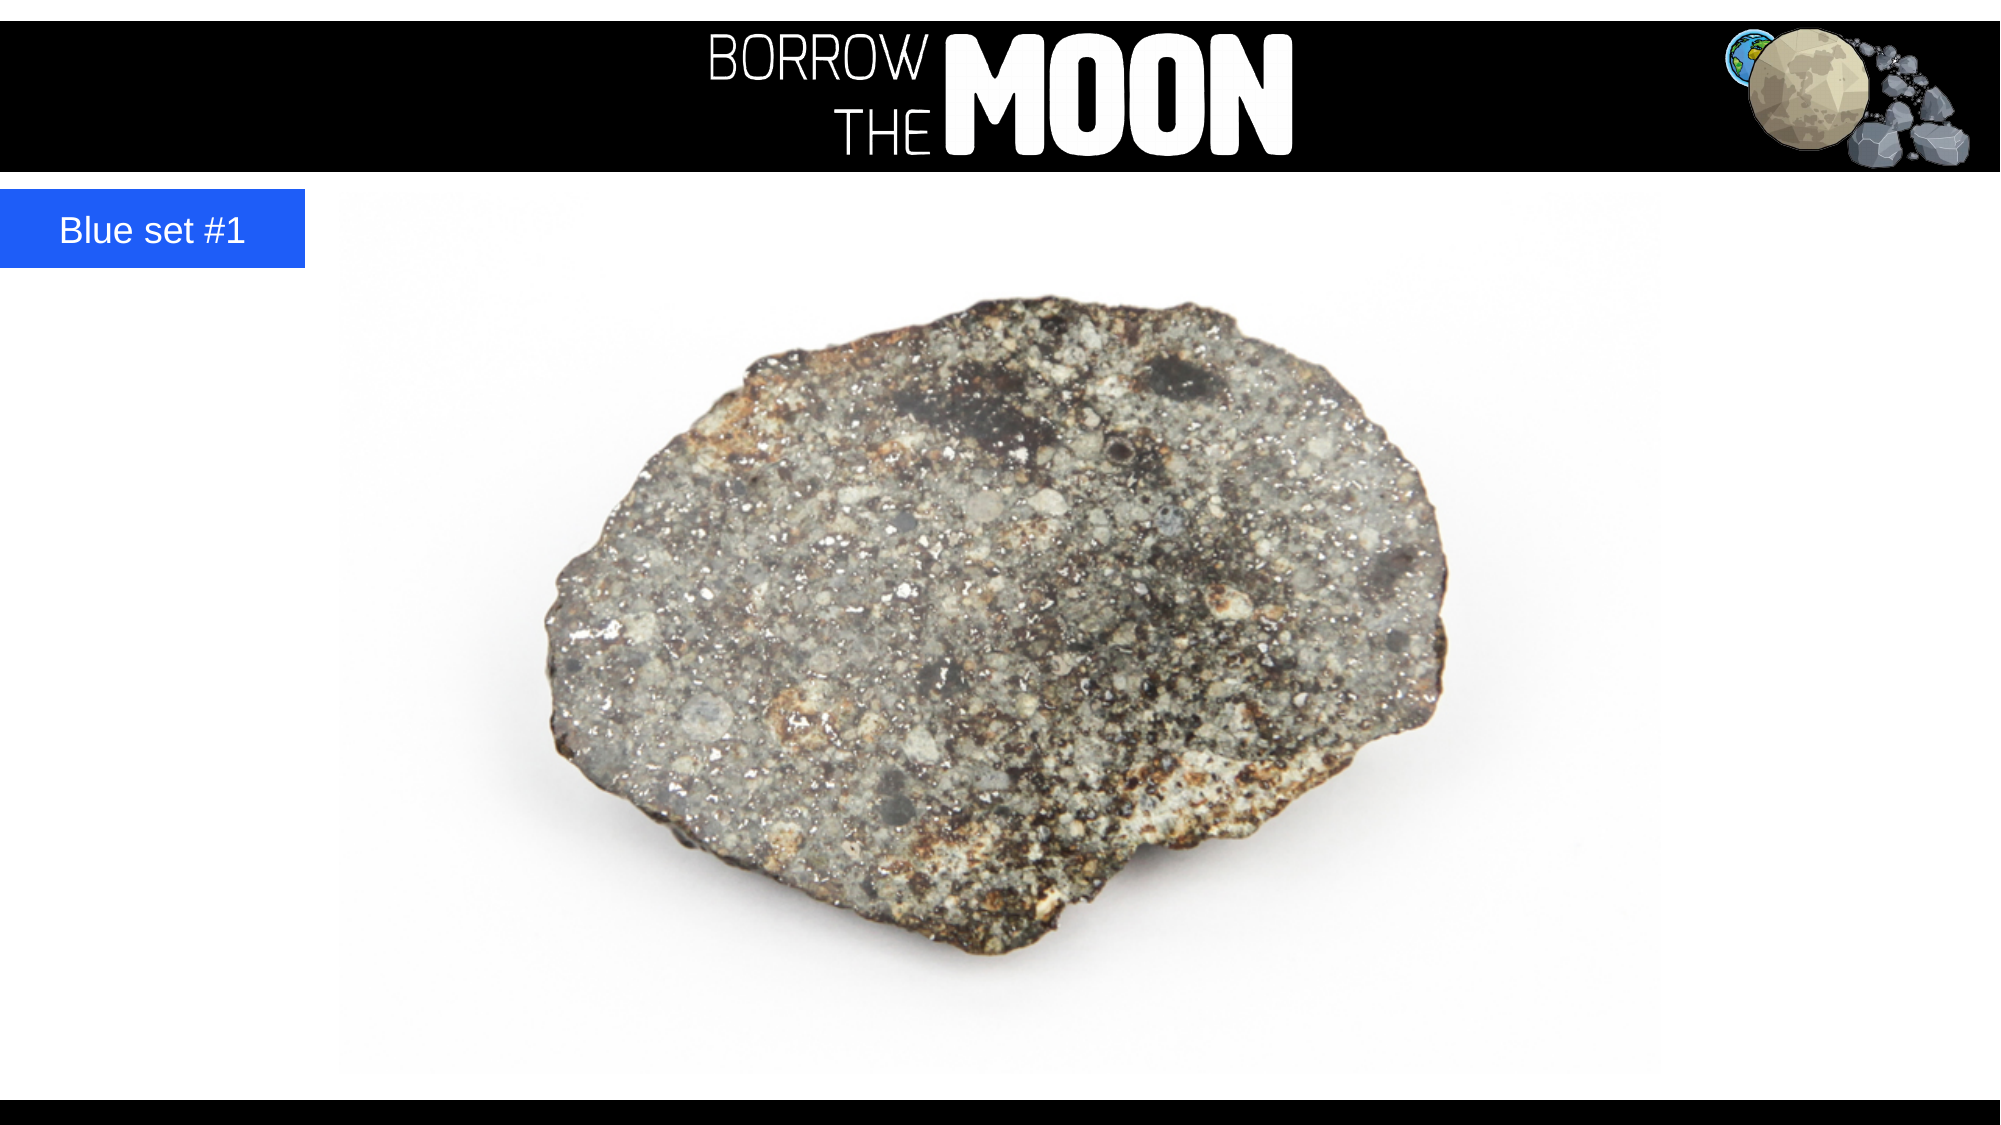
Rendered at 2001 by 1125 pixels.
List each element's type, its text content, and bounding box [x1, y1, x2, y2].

picture [339, 192, 1661, 1074]
text_box Blue set #1 [0, 189, 305, 268]
